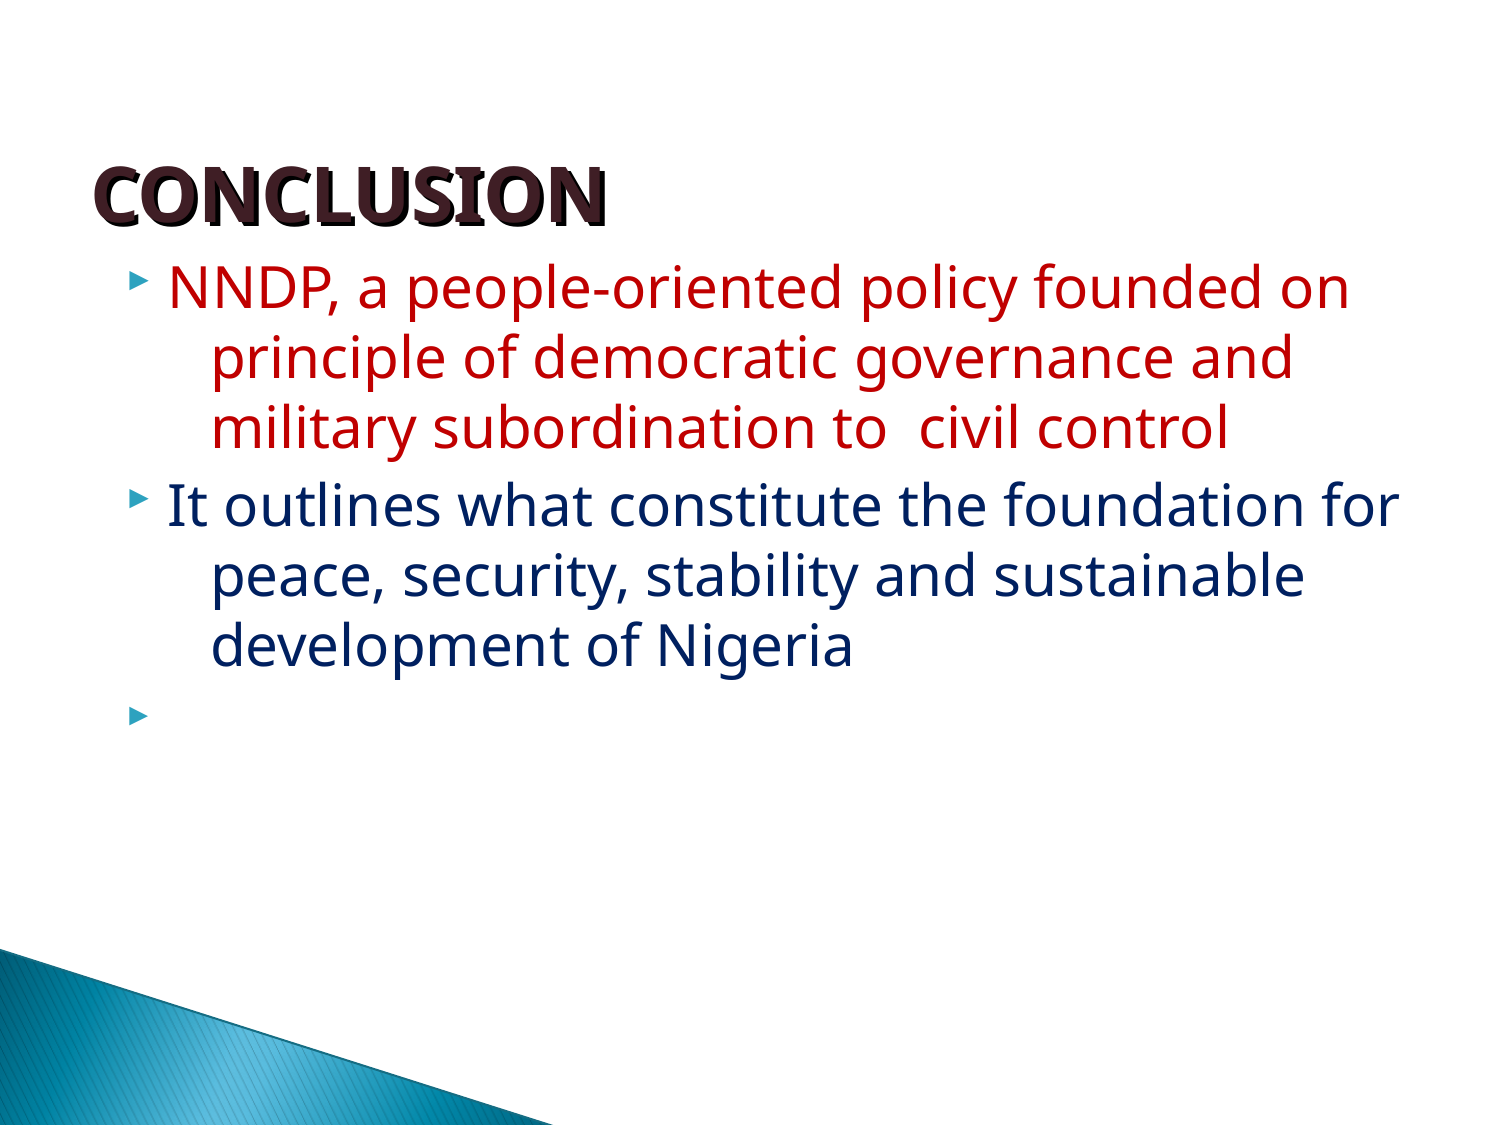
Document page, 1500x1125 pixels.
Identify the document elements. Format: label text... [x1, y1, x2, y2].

title CONCLUSION [75, 45, 1426, 233]
list NNDP, a people-oriented policy founded on principle of democratic governance and military subordination to civil control It outlines what constitute the foundation for peace, security, stability and sustainable development of Nigeria [75, 243, 1426, 986]
